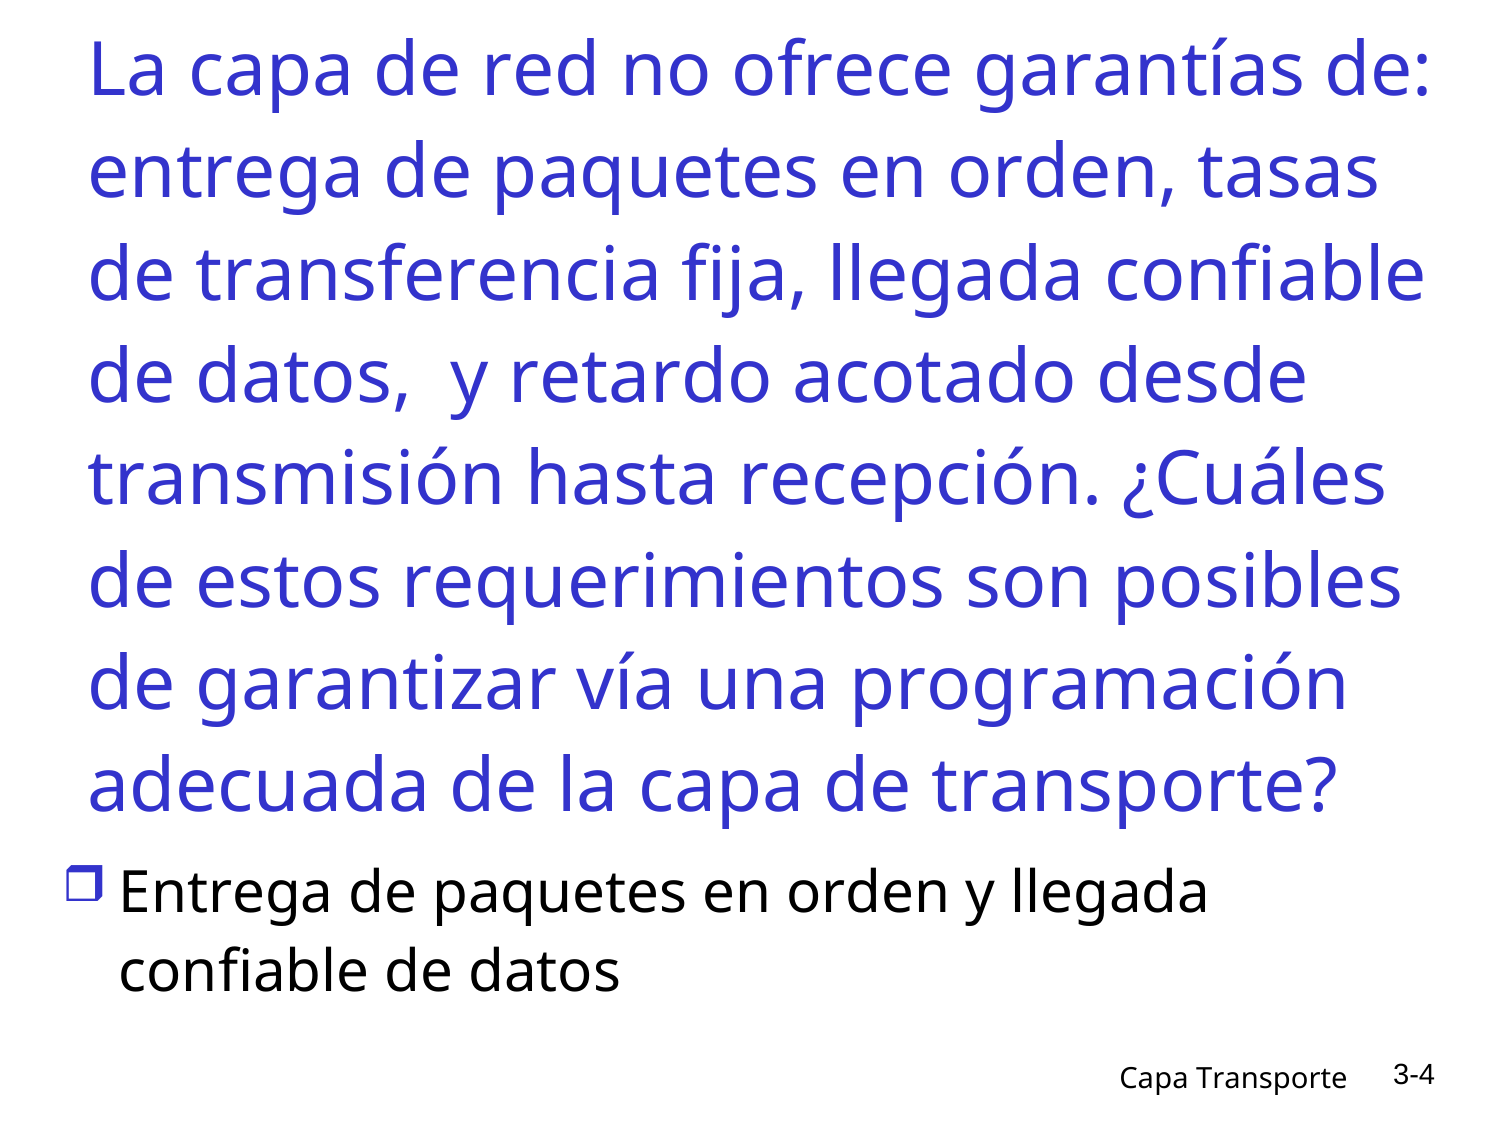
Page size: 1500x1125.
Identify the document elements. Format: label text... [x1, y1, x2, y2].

list Entrega de paquetes en orden y llegada confiable de datos [62, 849, 1463, 998]
title La capa de red no ofrece garantías de: entrega de paquetes en orden, tasas de transferencia fija, llegada confiable de datos, y retardo acotado desde transmisión hasta recepción. ¿Cuáles de estos requerimientos son posibles de garantizar vía una programación adecuada de la capa de transporte? [87, 30, 1463, 819]
